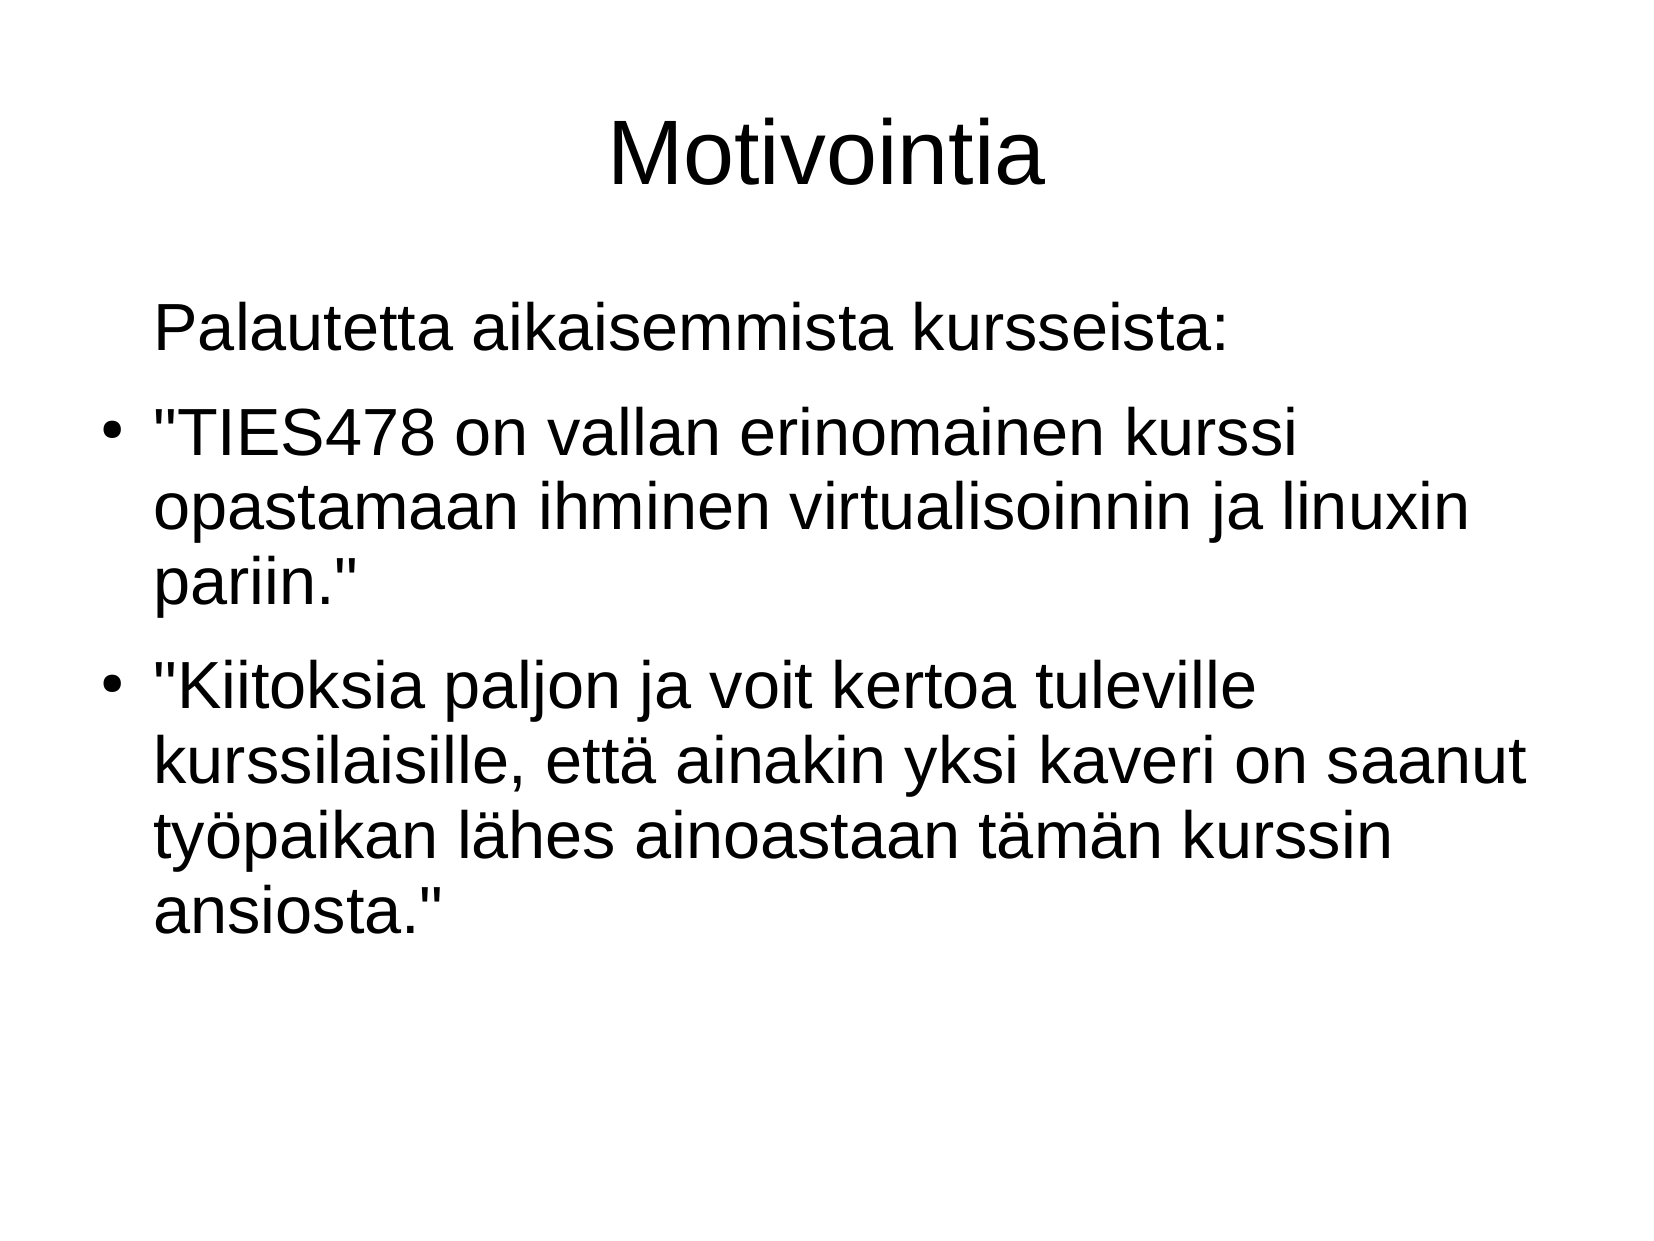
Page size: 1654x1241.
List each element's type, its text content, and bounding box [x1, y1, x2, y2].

list Palautetta aikaisemmista kursseista: "TIES478 on vallan erinomainen kurssi opastamaan ihminen virtualisoinnin ja linuxin pariin." "Kiitoksia paljon ja voit kertoa tuleville kurssilaisille, että ainakin yksi kaveri on saanut työpaikan lähes ainoastaan tämän kurssin ansiosta." [82, 290, 1571, 1010]
title Motivointia [82, 49, 1571, 257]
